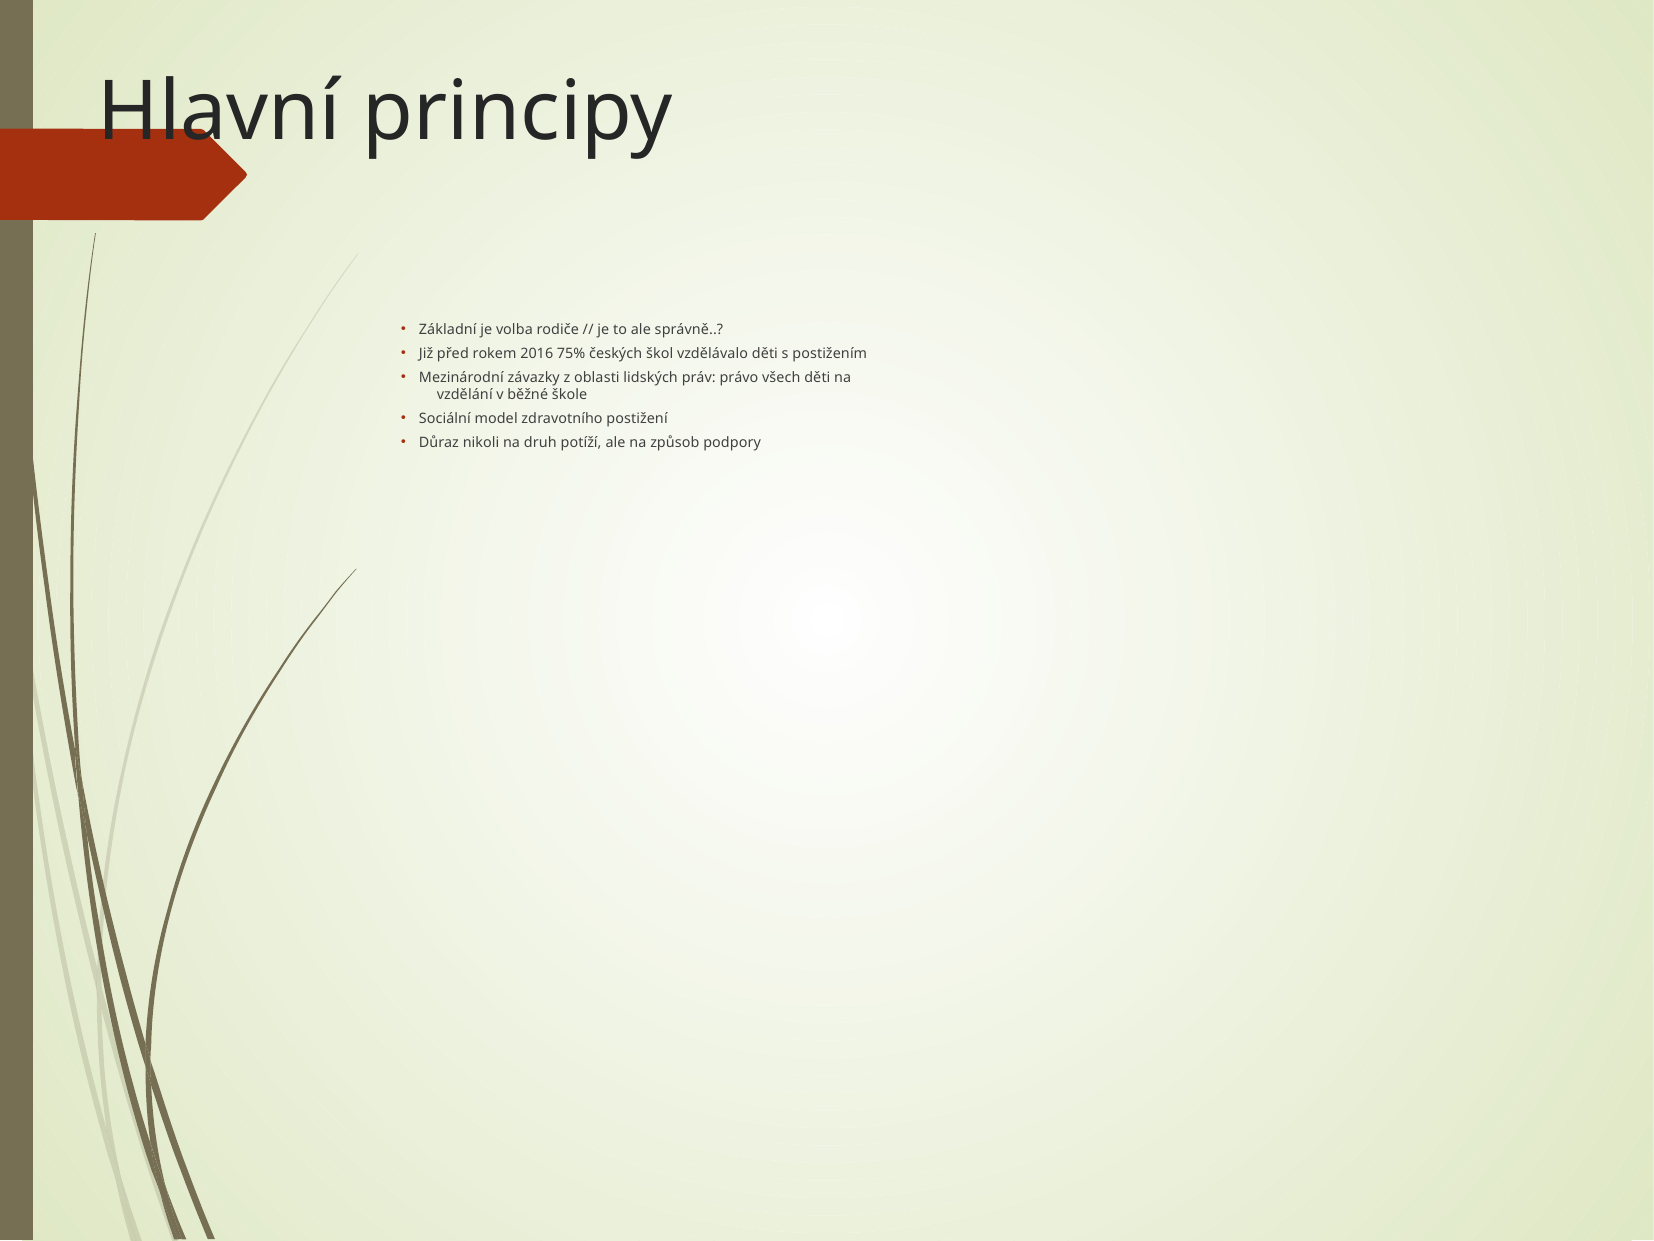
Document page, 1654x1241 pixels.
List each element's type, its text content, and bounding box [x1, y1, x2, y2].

list Základní je volba rodiče // je to ale správně..? Již před rokem 2016 75% českých škol vzdělávalo děti s postižením Mezinárodní závazky z oblasti lidských práv: právo všech děti na vzdělání v běžné škole Sociální model zdravotního postižení Důraz nikoli na druh potíží, ale na způsob podpory [0, 290, 1489, 1010]
title Hlavní principy [0, 49, 1489, 257]
